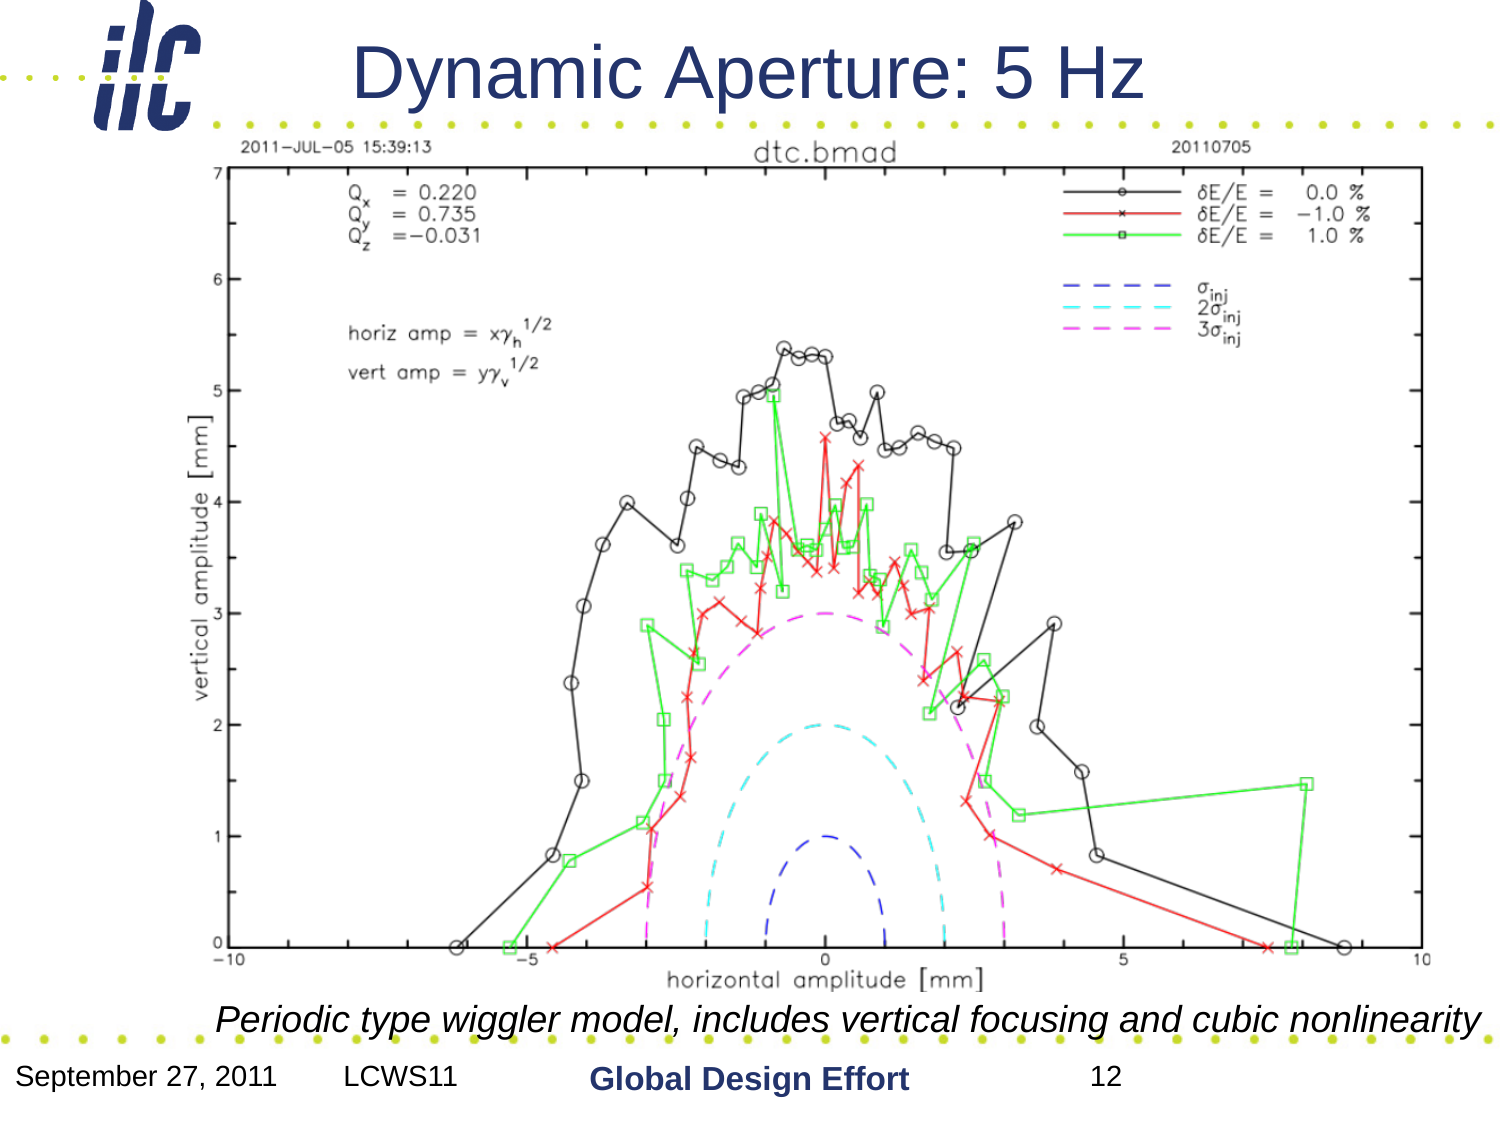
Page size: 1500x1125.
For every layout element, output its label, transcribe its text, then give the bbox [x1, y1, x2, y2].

text_box 12 [1074, 1050, 1500, 1125]
text_box Global Design Effort [512, 1050, 988, 1125]
text_box Periodic type wiggler model, includes vertical focusing and cubic nonlinearity [200, 987, 1500, 1049]
picture [150, 125, 1431, 992]
title Dynamic Aperture: 5 Hz [75, 0, 1426, 138]
text_box September 27, 2011 LCWS11 [0, 1050, 512, 1125]
